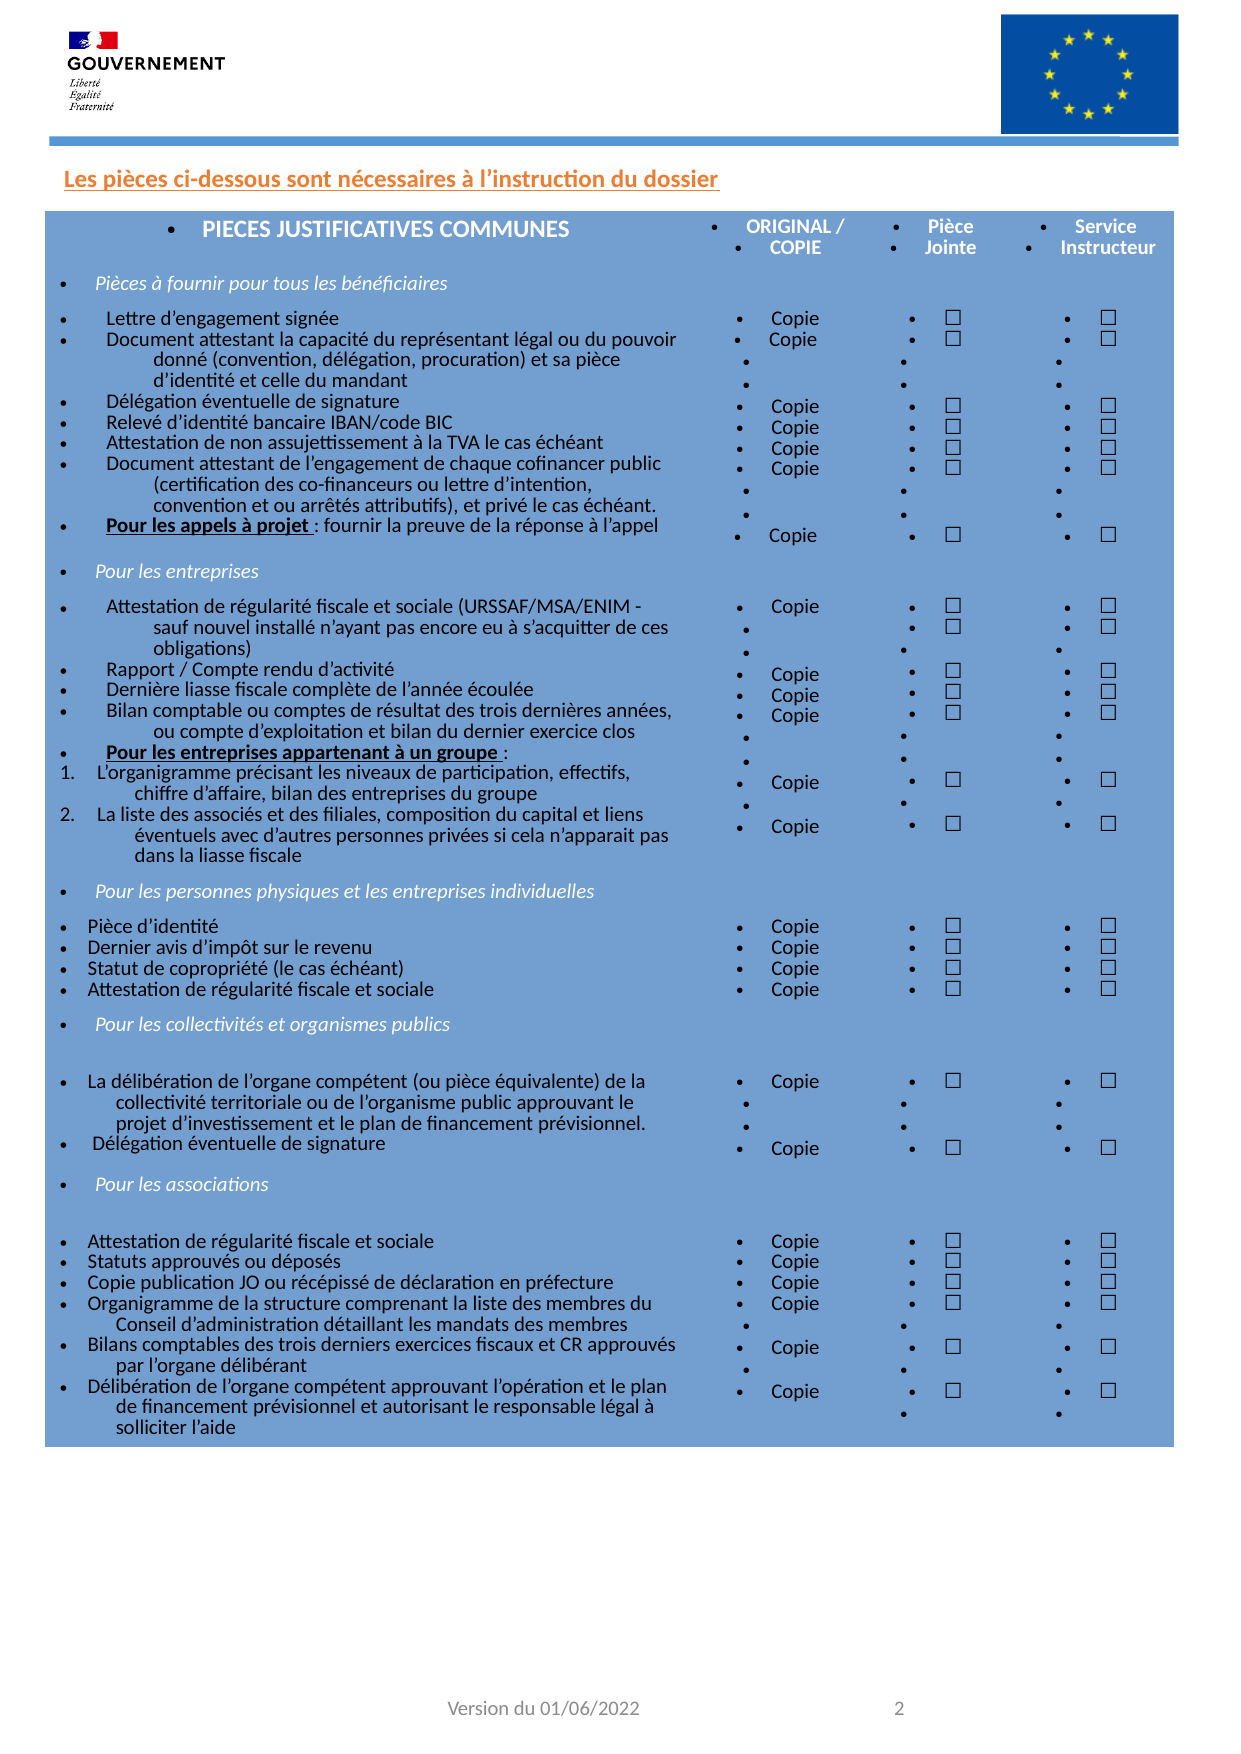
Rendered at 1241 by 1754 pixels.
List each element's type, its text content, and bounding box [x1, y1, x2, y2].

table_cell ☐ ☐ ☐ ☐ ☐ ☐ ☐ [1008, 303, 1174, 556]
table_cell Pour les associations [45, 1168, 692, 1225]
table_cell Copie Copie Copie Copie Copie Copie [692, 1225, 864, 1447]
table_cell Pour les personnes physiques et les entreprises individuelles [45, 875, 1174, 911]
table_cell Pièce d’identité Dernier avis d’impôt sur le revenu Statut de copropriété (le cas échéant) Attestation de régularité fiscale et sociale [45, 911, 692, 1009]
table_header Service Instructeur [1008, 211, 1174, 267]
table_cell Attestation de régularité fiscale et sociale (URSSAF/MSA/ENIM - sauf nouvel installé n’ayant pas encore eu à s’acquitter de ces obligations) Rapport / Compte rendu d’activité Dernière liasse fiscale complète de l’année écoulée Bilan comptable ou comptes de résultat des trois dernières années, ou compte d’exploitation et bilan du dernier exercice clos Pour les entreprises appartenant à un groupe : L’organigramme précisant les niveaux de participation, effectifs, chiffre d’affaire, bilan des entreprises du groupe La liste des associés et des filiales, composition du capital et liens éventuels avec d’autres personnes privées si cela n’apparait pas dans la liasse fiscale [45, 591, 692, 875]
table_cell ☐ ☐ ☐ ☐ ☐ ☐ ☐ [864, 591, 1008, 875]
table_cell Lettre d’engagement signée Document attestant la capacité du représentant légal ou du pouvoir donné (convention, délégation, procuration) et sa pièce d’identité et celle du mandant Délégation éventuelle de signature Relevé d’identité bancaire IBAN/code BIC Attestation de non assujettissement à la TVA le cas échéant Document attestant de l’engagement de chaque cofinancer public (certification des co-financeurs ou lettre d’intention, convention et ou arrêtés attributifs), et privé le cas échéant. Pour les appels à projet : fournir la preuve de la réponse à l’appel [45, 303, 692, 556]
table_cell Copie Copie Copie Copie Copie Copie [692, 591, 864, 875]
table_cell ☐ ☐ ☐ ☐ [1008, 911, 1174, 1009]
table_header Pièce Jointe [864, 211, 1008, 267]
table_cell [692, 1009, 864, 1066]
table_cell Copie Copie Copie Copie Copie Copie Copie [692, 303, 864, 556]
text_box Les pièces ci-dessous sont nécessaires à l’instruction du dossier [49, 156, 1179, 200]
table_cell ☐ ☐ ☐ ☐ ☐ ☐ ☐ [1008, 591, 1174, 875]
table_cell Pour les entreprises [45, 556, 1174, 591]
picture [1001, 14, 1179, 134]
table_cell ☐ ☐ [1008, 1066, 1174, 1168]
table_cell Pour les collectivités et organismes publics [45, 1009, 692, 1066]
table_cell [1008, 1168, 1174, 1225]
table_cell La délibération de l’organe compétent (ou pièce équivalente) de la collectivité territoriale ou de l’organisme public approuvant le projet d’investissement et le plan de financement prévisionnel. Délégation éventuelle de signature [45, 1066, 692, 1168]
table_header ORIGINAL / COPIE [692, 211, 864, 267]
table_cell [1008, 1009, 1174, 1066]
table_cell Copie Copie Copie Copie [692, 911, 864, 1009]
table_cell Attestation de régularité fiscale et sociale Statuts approuvés ou déposés Copie publication JO ou récépissé de déclaration en préfecture Organigramme de la structure comprenant la liste des membres du Conseil d’administration détaillant les mandats des membres Bilans comptables des trois derniers exercices fiscaux et CR approuvés par l’organe délibérant Délibération de l’organe compétent approuvant l’opération et le plan de financement prévisionnel et autorisant le responsable légal à solliciter l’aide [45, 1225, 692, 1447]
table_cell [864, 1168, 1008, 1225]
table_cell Pièces à fournir pour tous les bénéficiaires [45, 267, 1174, 303]
table_cell ☐ ☐ ☐ ☐ ☐ ☐ ☐ [864, 303, 1008, 556]
table_cell [864, 1009, 1008, 1066]
table_header PIECES JUSTIFICATIVES COMMUNES [45, 211, 692, 267]
table_cell ☐ ☐ ☐ ☐ ☐ ☐ [864, 1225, 1008, 1447]
table_cell [692, 1168, 864, 1225]
picture [49, 14, 243, 127]
table_cell ☐ ☐ ☐ ☐ ☐ ☐ [1008, 1225, 1174, 1447]
table_cell ☐ ☐ [864, 1066, 1008, 1168]
table_cell ☐ ☐ ☐ ☐ [864, 911, 1008, 1009]
text_box Version du 01/06/2022 [411, 1660, 829, 1754]
table_cell Copie Copie [692, 1066, 864, 1168]
